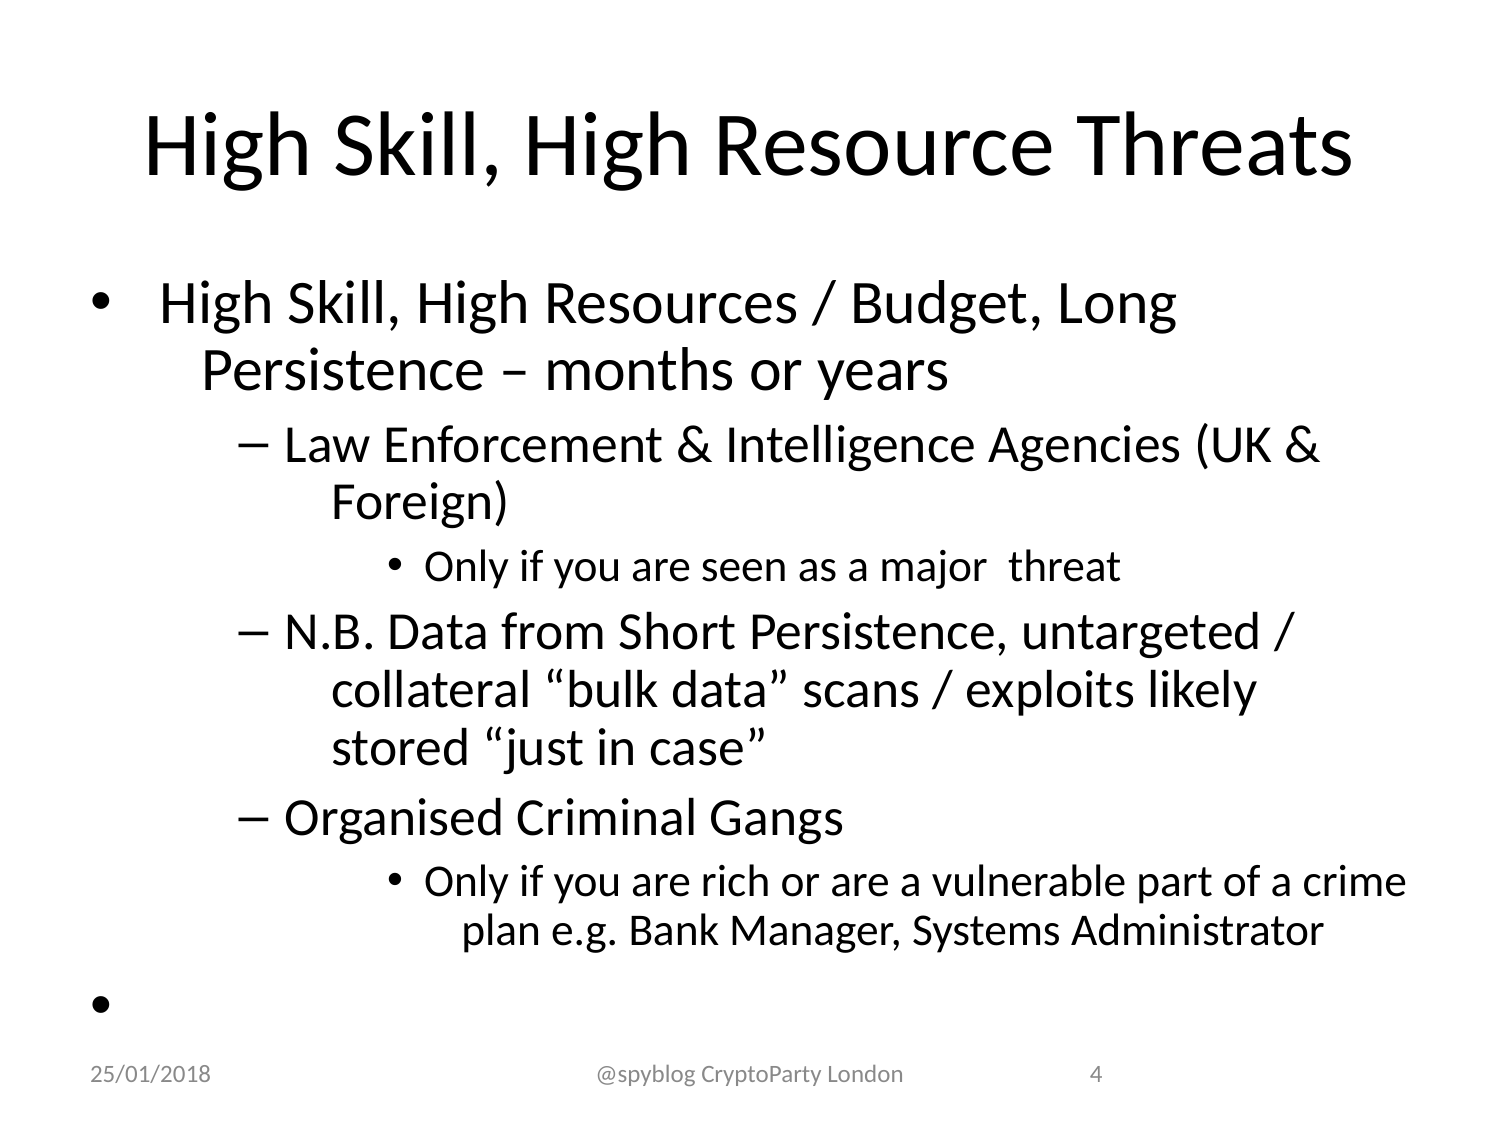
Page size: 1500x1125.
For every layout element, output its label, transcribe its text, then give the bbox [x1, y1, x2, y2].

list High Skill, High Resources / Budget, Long Persistence – months or years Law Enforcement & Intelligence Agencies (UK & Foreign) Only if you are seen as a major threat N.B. Data from Short Persistence, untargeted / collateral “bulk data” scans / exploits likely stored “just in case” Organised Criminal Gangs Only if you are rich or are a vulnerable part of a crime plan e.g. Bank Manager, Systems Administrator [75, 262, 1426, 1005]
text_box 25/01/2018 [75, 1042, 426, 1103]
title High Skill, High Resource Threats [75, 45, 1426, 233]
text_box @spyblog CryptoParty London [512, 1042, 988, 1103]
text_box ‹#› [1074, 1042, 1426, 1103]
